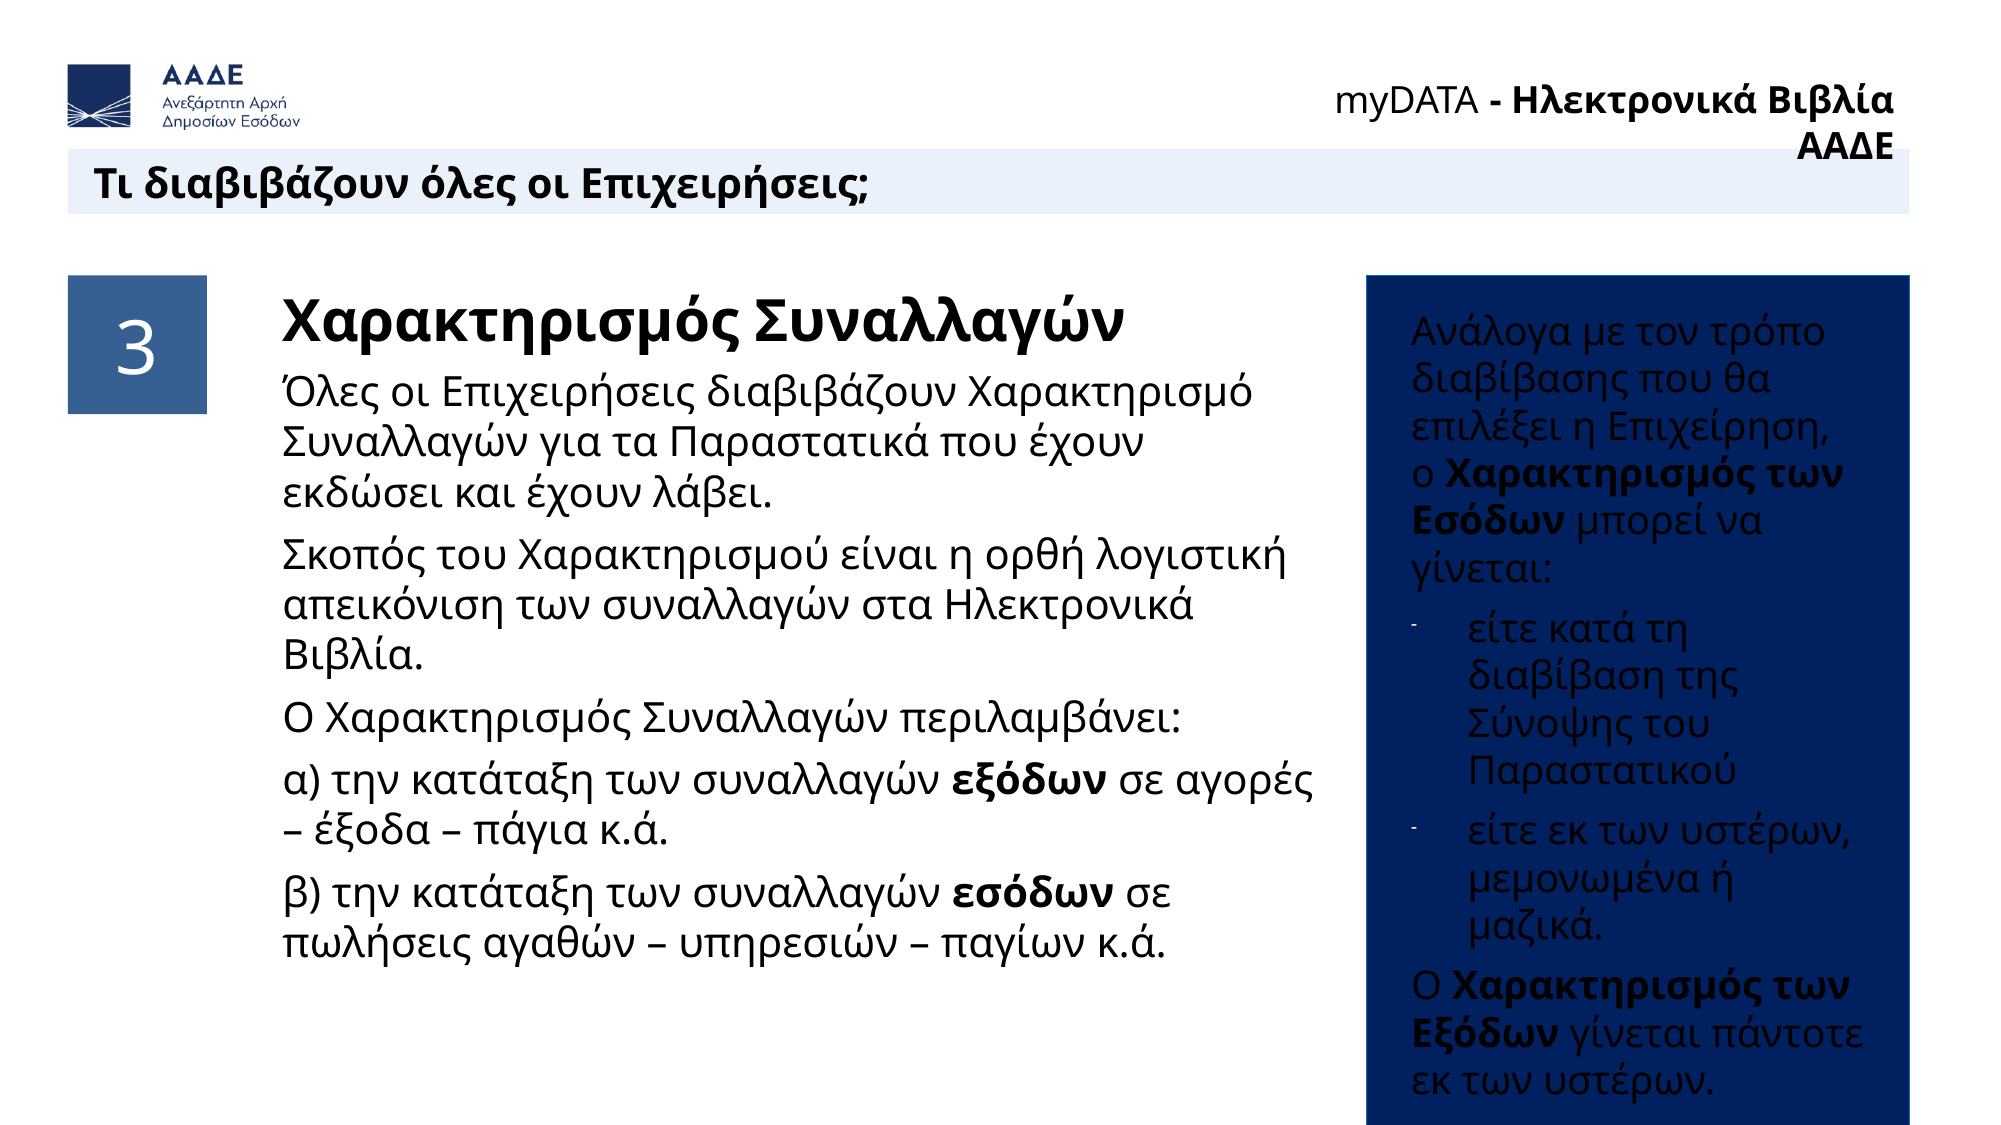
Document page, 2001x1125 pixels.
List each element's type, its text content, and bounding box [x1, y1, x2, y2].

text_box myDATA - Ηλεκτρονικά Βιβλία ΑΑΔΕ [1271, 64, 1910, 175]
text_box Ανάλογα με τον τρόπο διαβίβασης που θα επιλέξει η Επιχείρηση, ο Χαρακτηρισμός των Εσόδων μπορεί να γίνεται: είτε κατά τη διαβίβαση της Σύνοψης του Παραστατικού είτε εκ των υστέρων, μεμονωμένα ή μαζικά. Ο Χαρακτηρισμός των Εξόδων γίνεται πάντοτε εκ των υστέρων. [1366, 275, 1910, 1125]
text_box Τι διαβιβάζουν όλες οι Επιχειρήσεις; [67, 149, 1910, 214]
text_box 3 [67, 275, 207, 415]
text_box Χαρακτηρισμός Συναλλαγών Όλες οι Επιχειρήσεις διαβιβάζουν Χαρακτηρισμό Συναλλαγών για τα Παραστατικά που έχουν εκδώσει και έχουν λάβει. Σκοπός του Χαρακτηρισμού είναι η ορθή λογιστική απεικόνιση των συναλλαγών στα Ηλεκτρονικά Βιβλία. Ο Χαρακτηρισμός Συναλλαγών περιλαμβάνει: α) την κατάταξη των συναλλαγών εξόδων σε αγορές – έξοδα – πάγια κ.ά. β) την κατάταξη των συναλλαγών εσόδων σε πωλήσεις αγαθών – υπηρεσιών – παγίων κ.ά. [267, 275, 1331, 973]
picture [67, 64, 304, 130]
